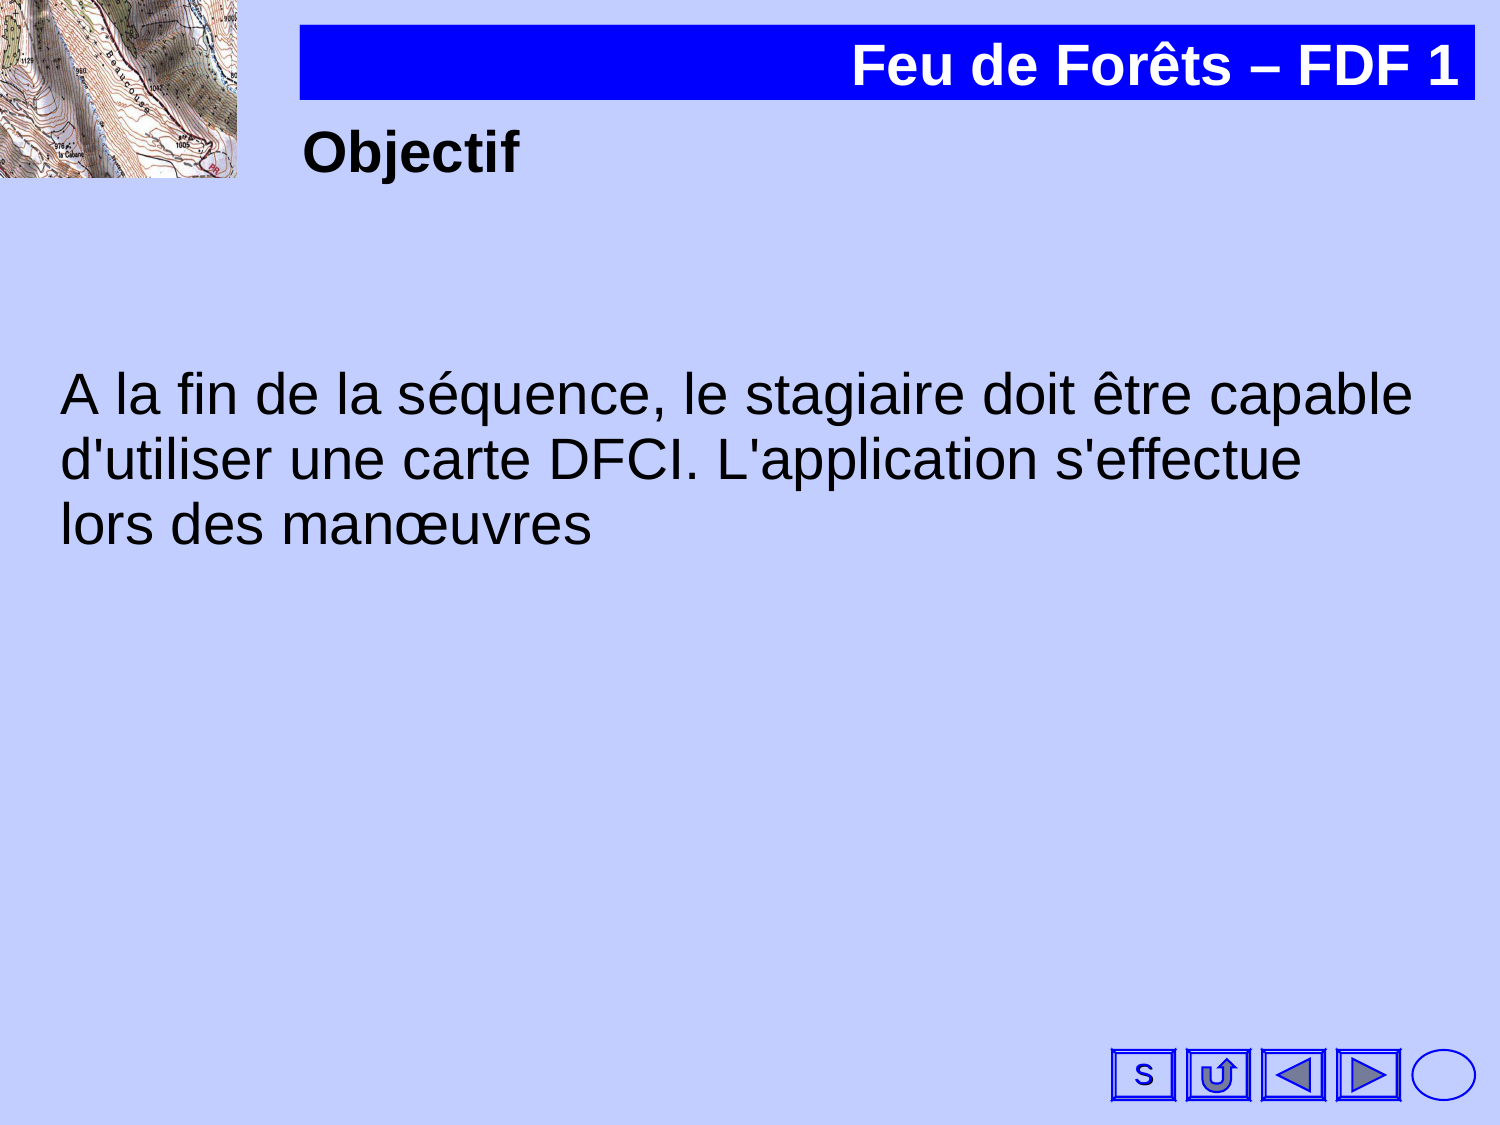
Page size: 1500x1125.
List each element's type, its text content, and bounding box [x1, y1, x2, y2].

text_box Feu de Forêts – FDF 1 [299, 24, 1475, 100]
picture [0, 0, 237, 178]
text_box A la fin de la séquence, le stagiaire doit être capable d'utiliser une carte DFCI. L'application s'effectue lors des manœuvres [45, 354, 1447, 565]
text_box [1412, 1049, 1476, 1101]
text_box Objectif [287, 112, 600, 193]
